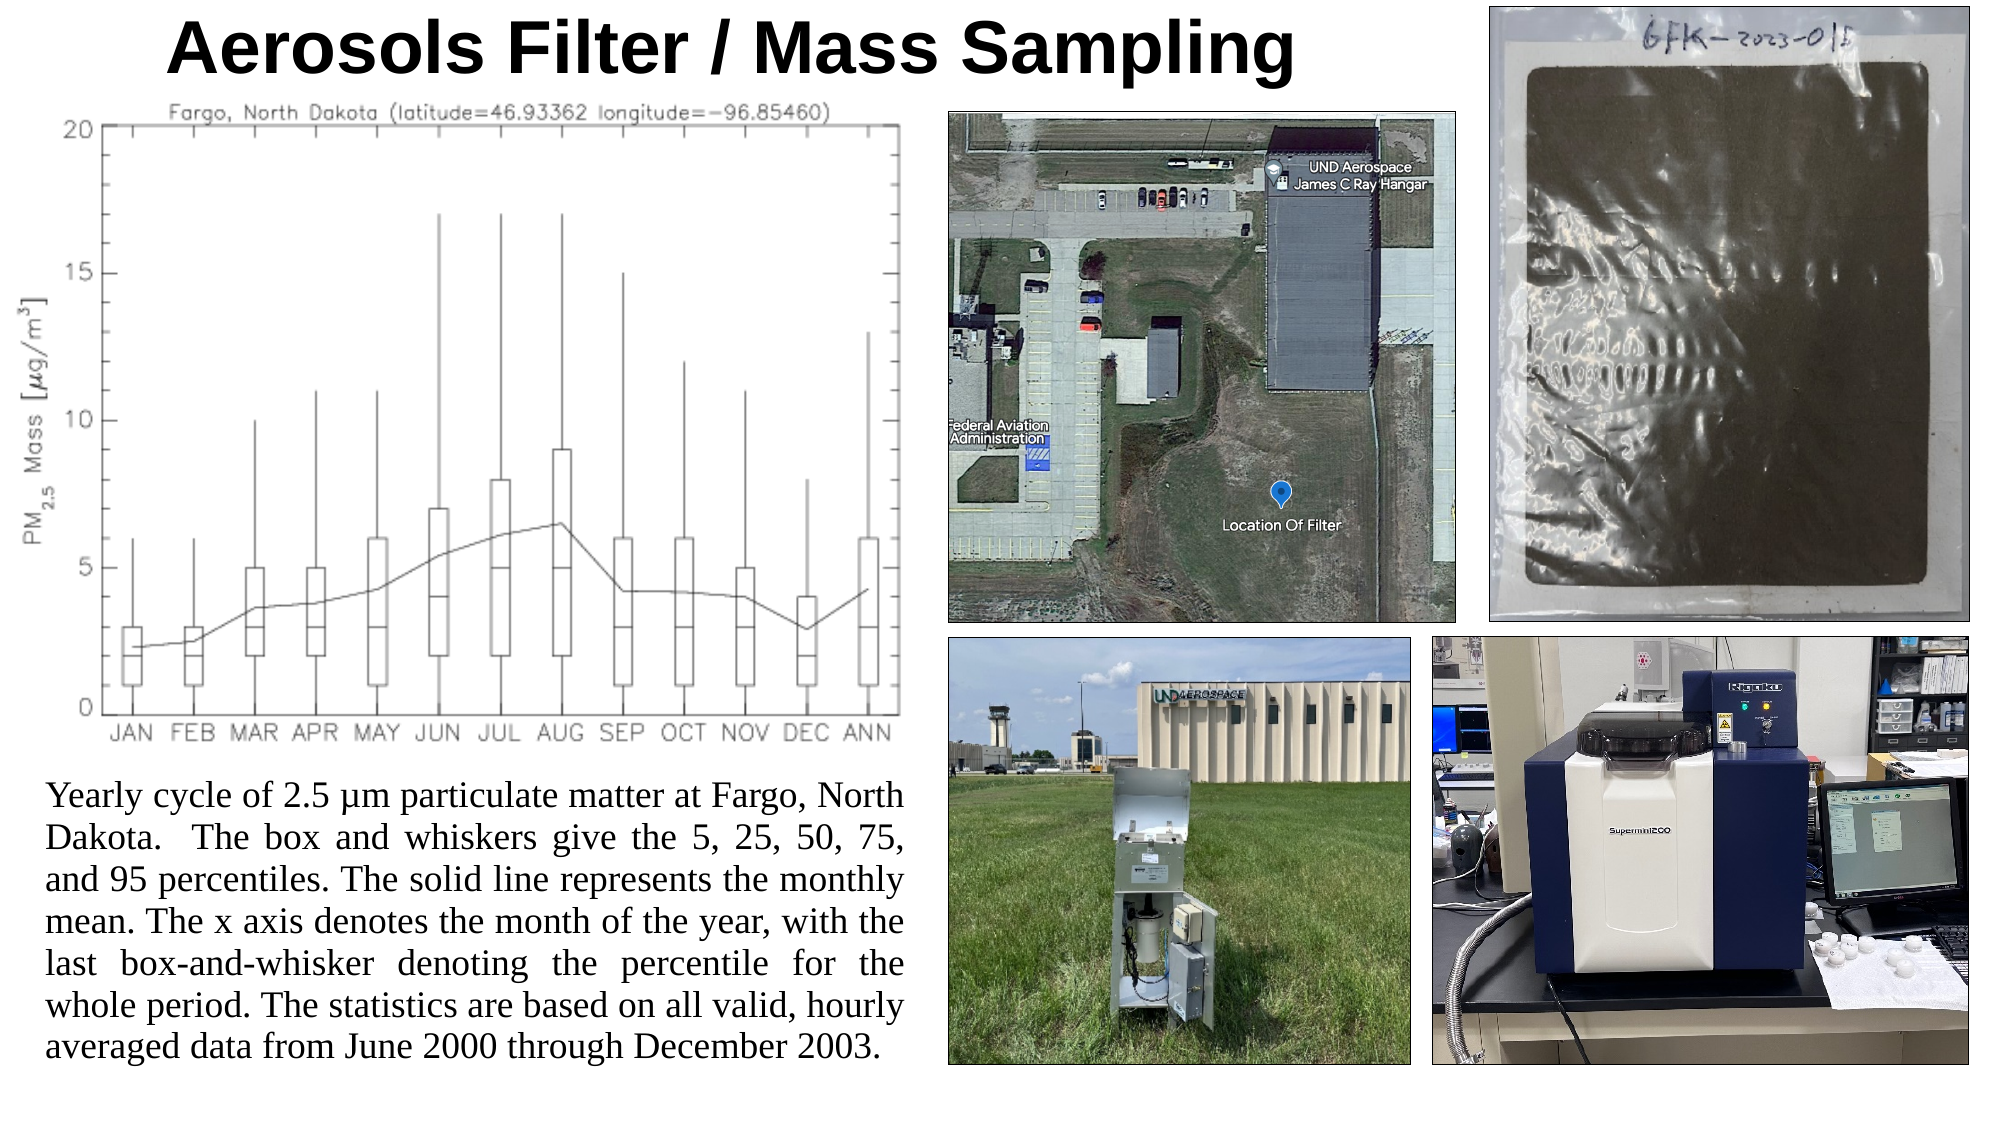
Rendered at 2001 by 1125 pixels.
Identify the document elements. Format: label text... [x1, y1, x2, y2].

text_box Yearly cycle of 2.5 µm particulate matter at Fargo, North Dakota. The box and whiskers give the 5, 25, 50, 75, and 95 percentiles. The solid line represents the monthly mean. The x axis denotes the month of the year, with the last box-and-whisker denoting the percentile for the whole period. The statistics are based on all valid, hourly averaged data from June 2000 through December 2003. [45, 774, 1321, 1125]
picture [948, 111, 1456, 623]
picture [3, 81, 919, 773]
picture [1489, 6, 1970, 622]
title Aerosols Filter / Mass Sampling [0, 0, 1467, 94]
picture [1432, 636, 1969, 1065]
picture [948, 637, 1411, 1065]
